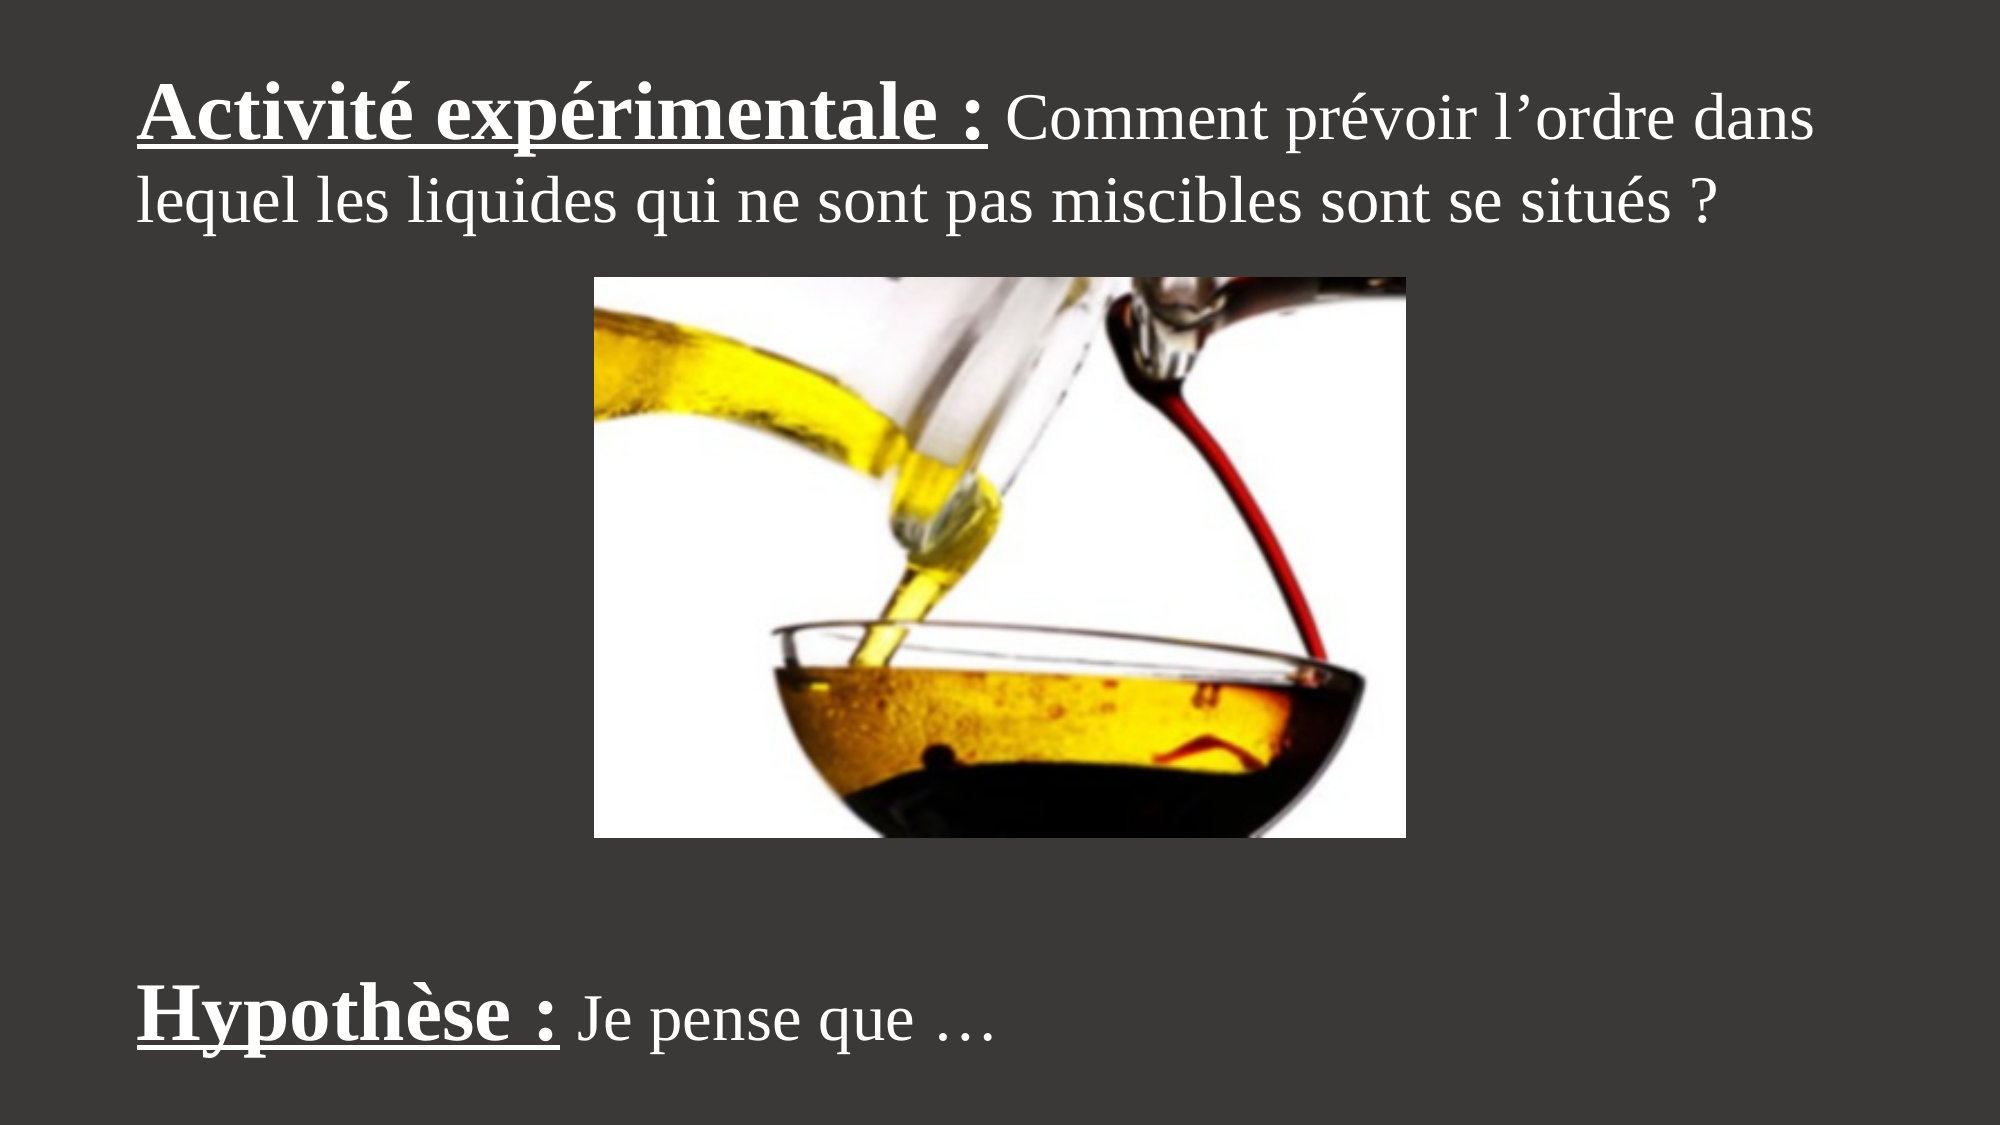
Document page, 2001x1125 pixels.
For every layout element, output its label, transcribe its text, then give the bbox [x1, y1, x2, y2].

text_box Hypothèse : Je pense que … [121, 950, 1879, 1067]
text_box Activité expérimentale : Comment prévoir l’ordre dans lequel les liquides qui ne sont pas miscibles sont se situés ? [121, 48, 1879, 246]
picture [594, 277, 1406, 838]
